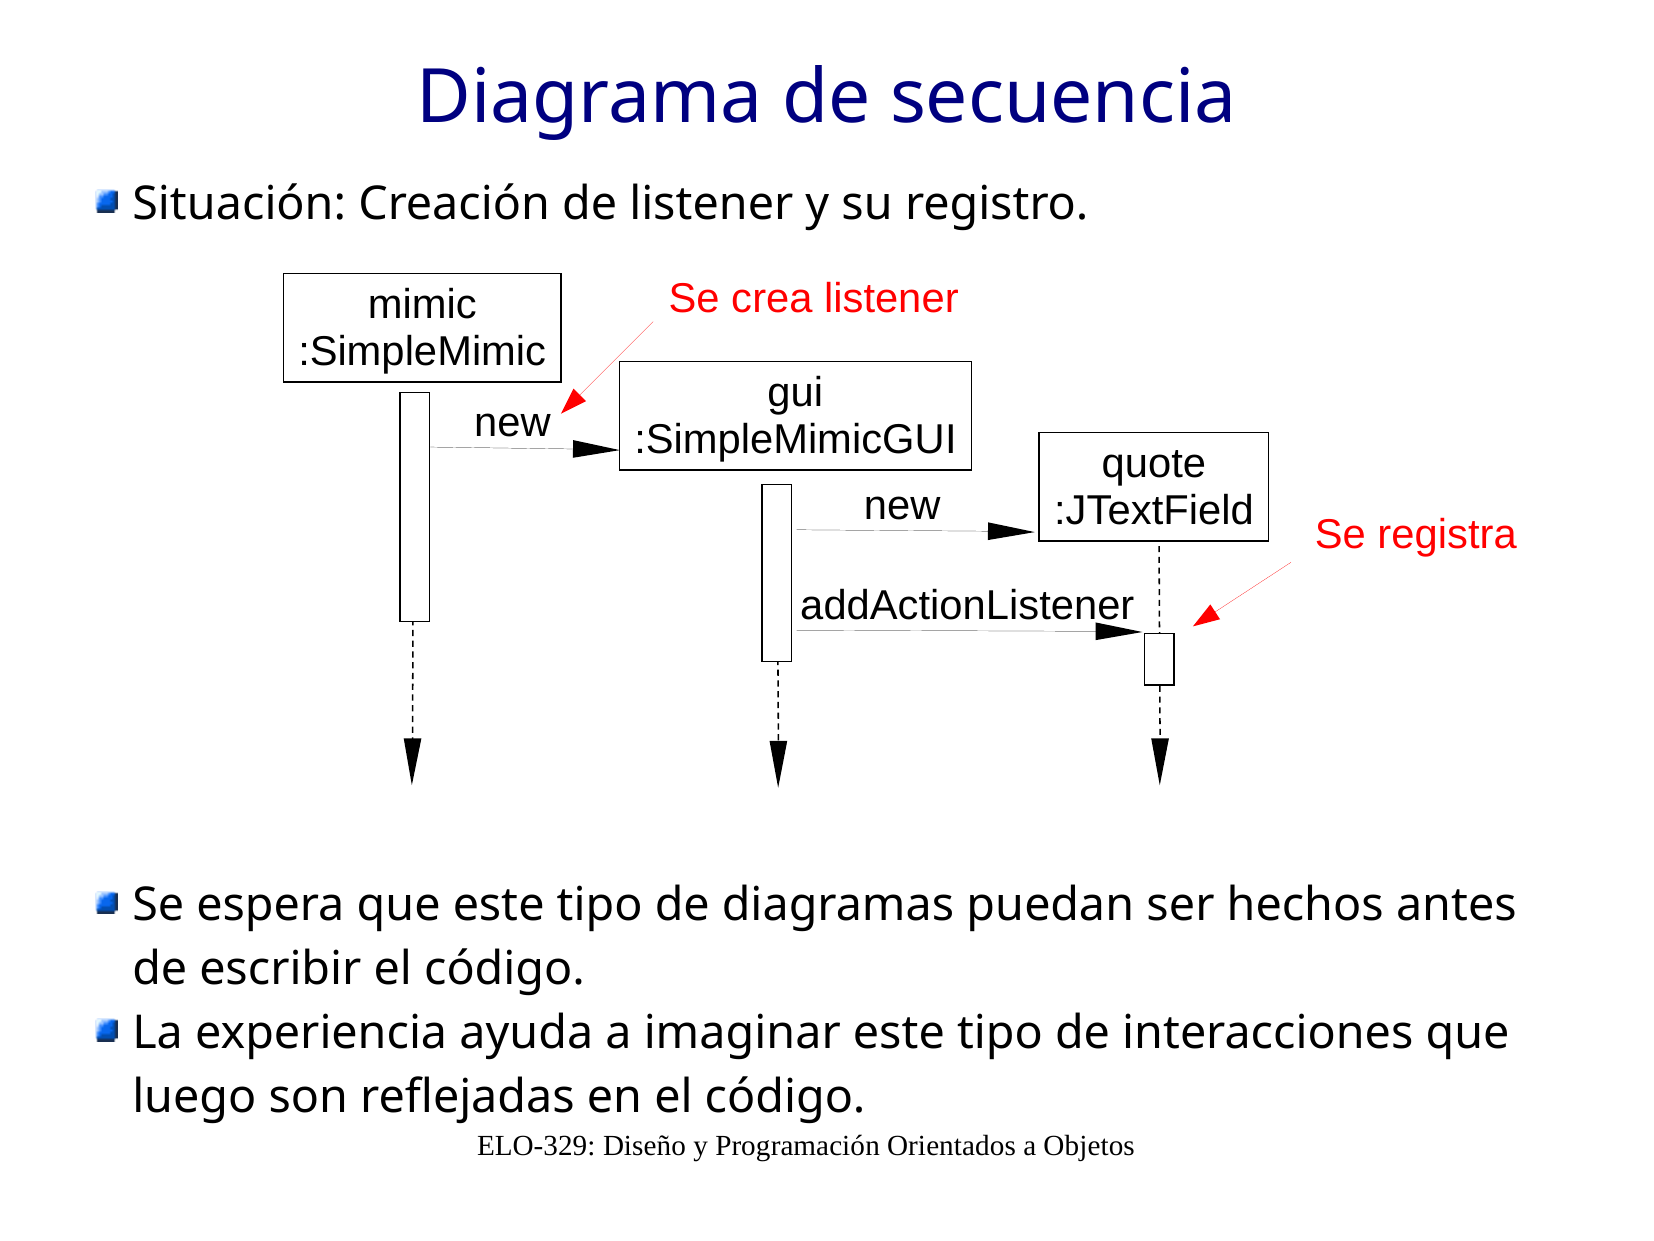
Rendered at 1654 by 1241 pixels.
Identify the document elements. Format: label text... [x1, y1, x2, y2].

text_box Se crea listener [653, 267, 974, 330]
list Situación: Creación de listener y su registro. Se espera que este tipo de diagramas puedan ser hechos antes de escribir el código. La experiencia ayuda a imaginar este tipo de interacciones que luego son reflejadas en el código. [82, 169, 1571, 1133]
text_box new [459, 391, 566, 454]
text_box mimic :SimpleMimic [283, 273, 562, 382]
text_box quote :JTextField [1039, 432, 1269, 541]
text_box addActionListener [785, 574, 1150, 637]
text_box new [849, 473, 956, 530]
title Diagrama de secuencia [82, 43, 1571, 145]
text_box Se registra [1300, 503, 1532, 566]
text_box [1144, 633, 1175, 685]
text_box new [849, 531, 956, 536]
text_box [400, 392, 430, 622]
text_box gui :SimpleMimicGUI [619, 361, 972, 470]
text_box [761, 484, 792, 662]
